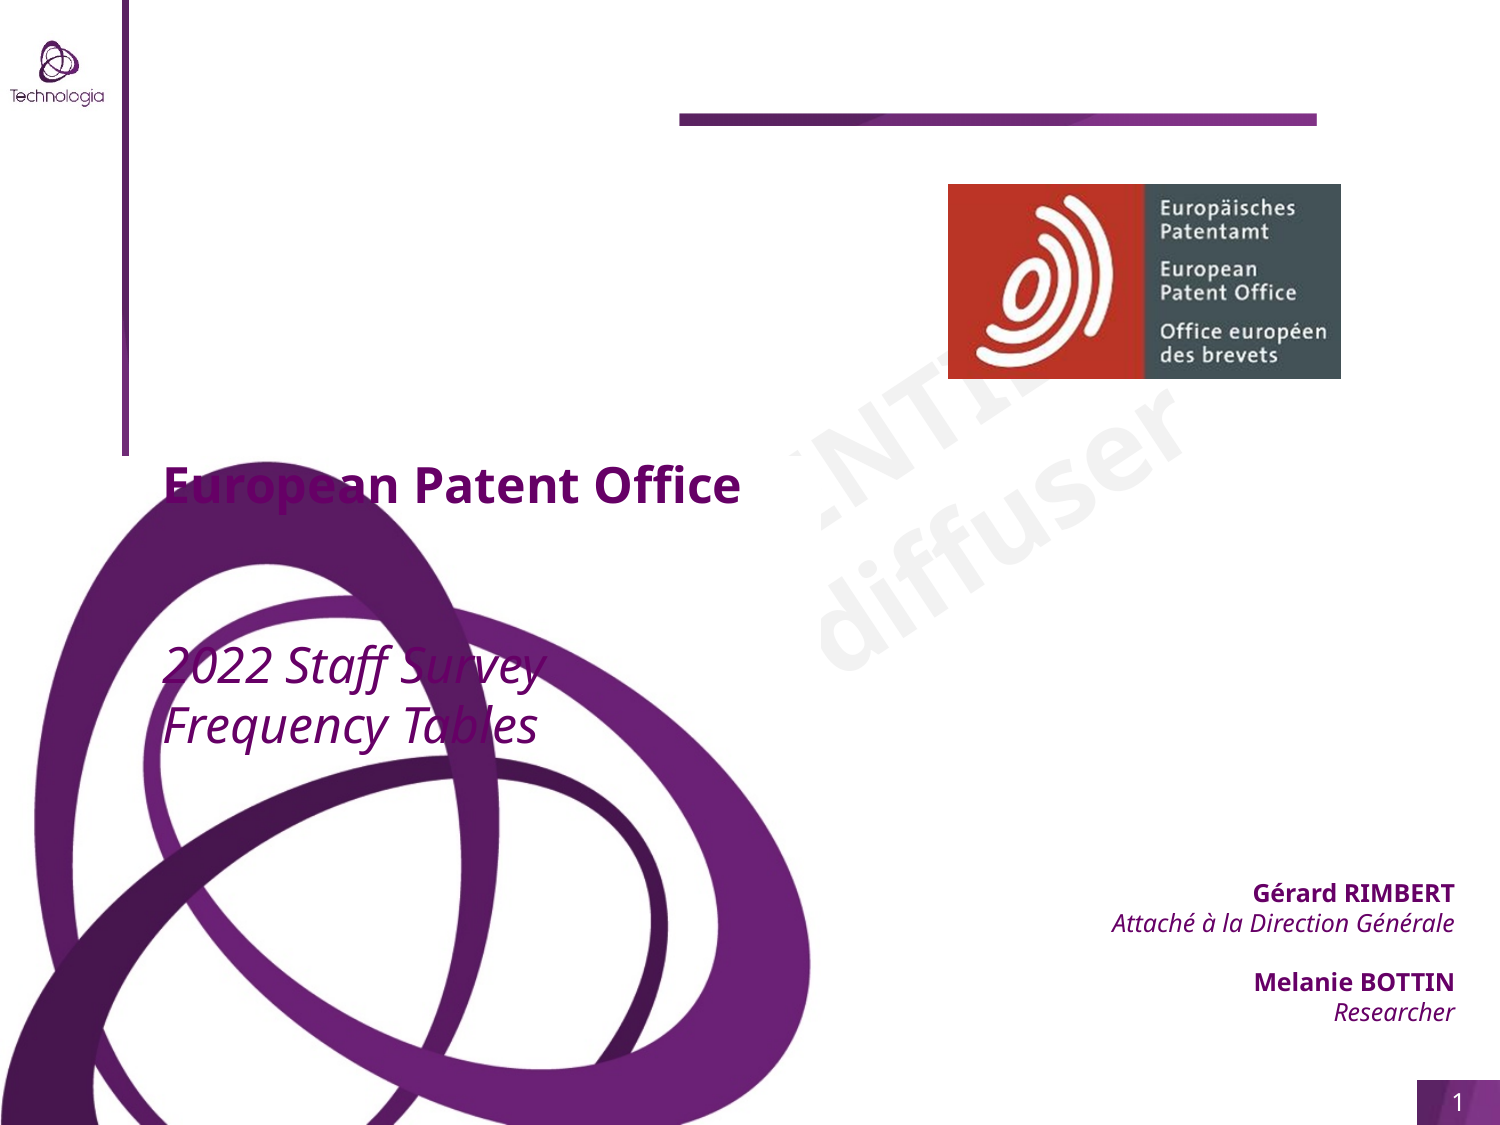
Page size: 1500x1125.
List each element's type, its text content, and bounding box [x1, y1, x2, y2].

text_box Gérard RIMBERT Attaché à la Direction Générale Melanie BOTTIN Researcher [218, 869, 1471, 1058]
picture [948, 184, 1341, 379]
picture [1417, 1080, 1500, 1125]
title European Patent Office 2022 Staff Survey Frequency Tables [147, 445, 1471, 634]
picture [0, 0, 821, 1125]
picture [680, 114, 1316, 126]
picture [0, 33, 113, 114]
